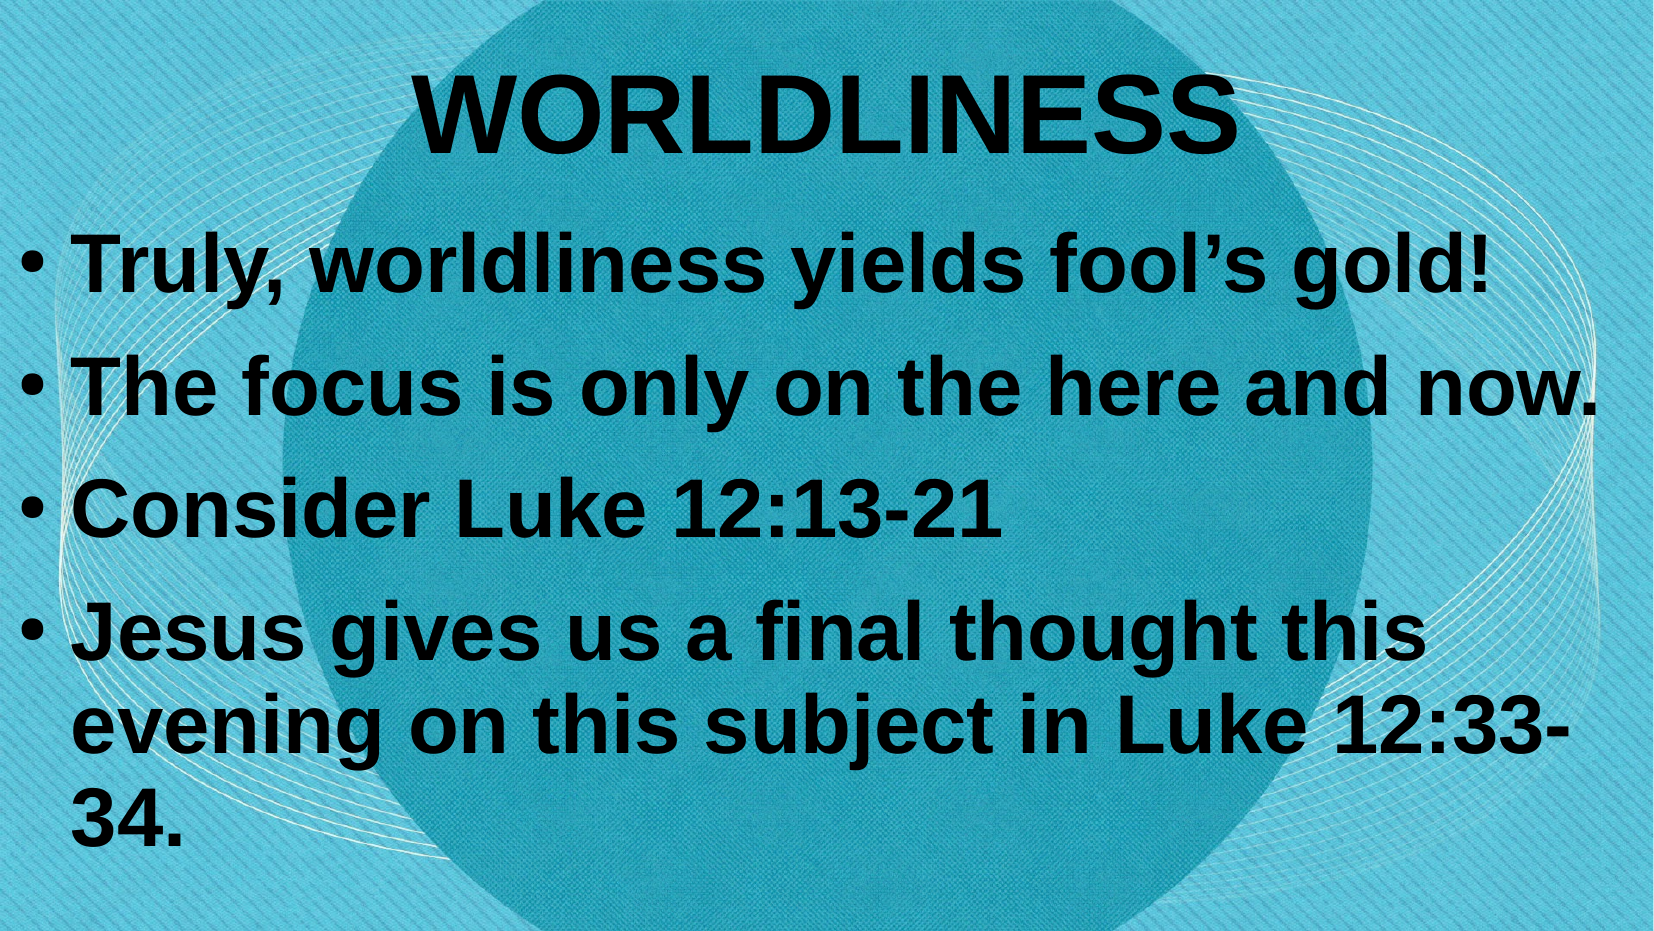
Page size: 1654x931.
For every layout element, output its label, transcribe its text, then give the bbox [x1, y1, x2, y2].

title WORLDLINESS [82, 37, 1571, 193]
list Truly, worldliness yields fool’s gold! The focus is only on the here and now. Consider Luke 12:13-21 Jesus gives us a final thought this evening on this subject in Luke 12:33-34. [0, 217, 1651, 916]
picture [0, 0, 1654, 931]
